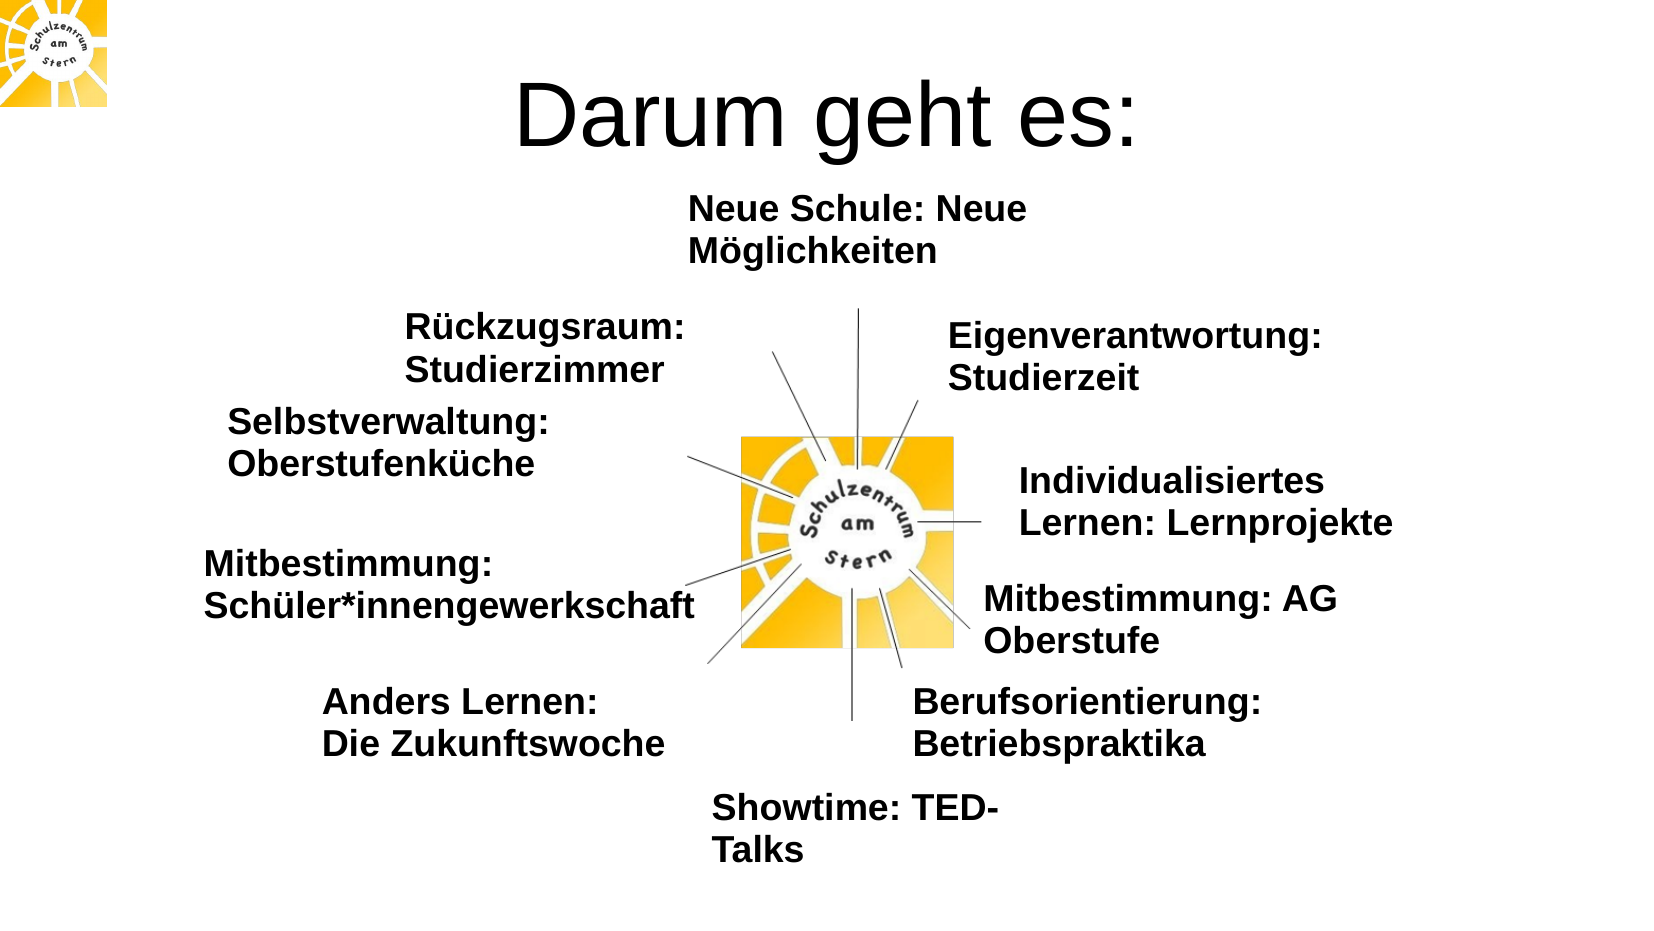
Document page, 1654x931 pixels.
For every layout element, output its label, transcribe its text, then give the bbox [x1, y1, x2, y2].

text_box Rückzugsraum: Studierzimmer [389, 298, 839, 402]
text_box Eigenverantwortung: Studierzeit [933, 307, 1382, 411]
picture [685, 307, 982, 721]
text_box Mitbestimmung: Schüler*innengewerkschaft [188, 534, 721, 676]
text_box Showtime: TED-Talks [696, 779, 1087, 883]
text_box Neue Schule: Neue Möglichkeiten [673, 180, 1123, 284]
text_box Mitbestimmung: AG Oberstufe [968, 570, 1418, 674]
text_box Anders Lernen: Die Zukunftswoche [307, 673, 756, 777]
title Darum geht es: [82, 37, 1571, 193]
text_box Berufsorientierung: Betriebspraktika [897, 673, 1347, 777]
picture [0, 0, 107, 107]
text_box Individualisiertes Lernen: Lernprojekte [1003, 452, 1453, 556]
text_box Selbstverwaltung: Oberstufenküche [212, 393, 662, 497]
